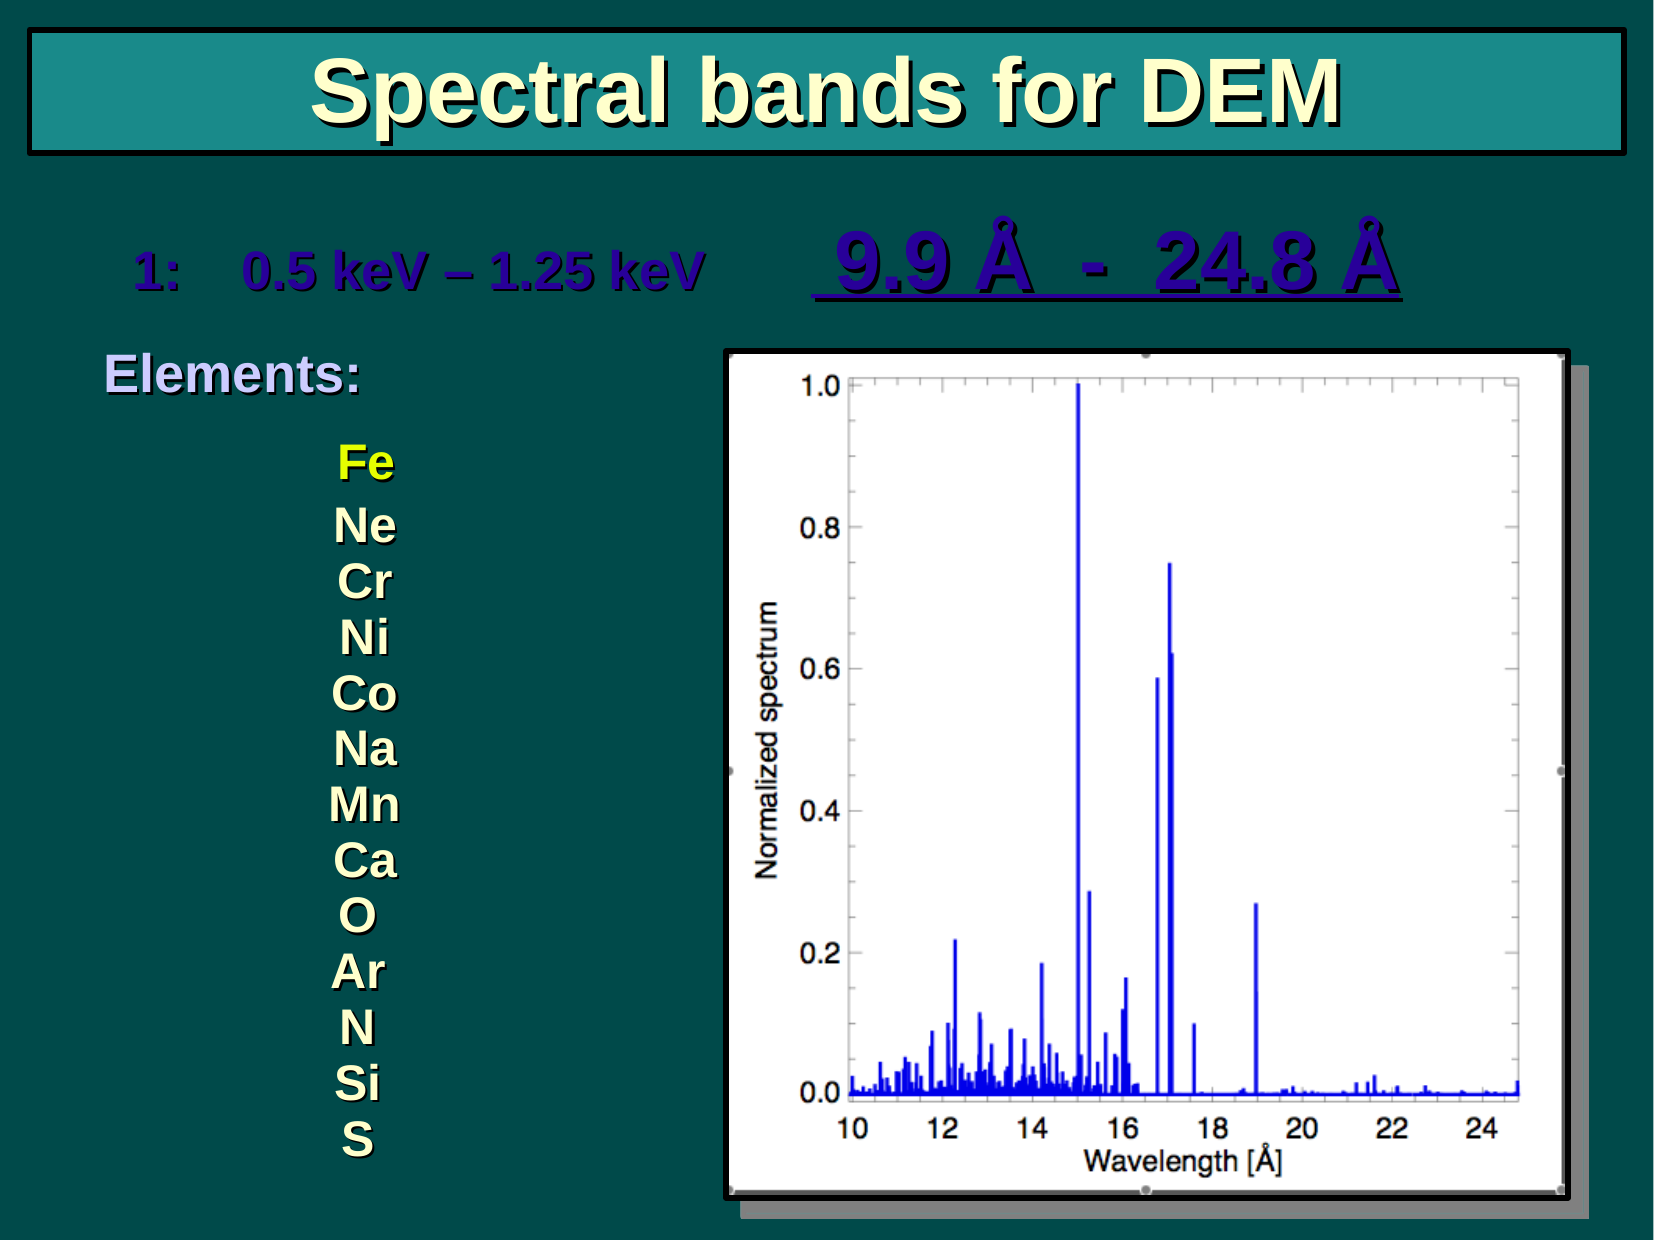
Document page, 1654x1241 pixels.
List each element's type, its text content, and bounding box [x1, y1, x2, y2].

text_box Elements: Fe Ne Cr Ni Co Na Mn Ca O Ar N Si S [88, 336, 530, 1174]
text_box 1: 0.5 keV – 1.25 keV 9.9 Å - 24.8 Å [118, 206, 1536, 325]
text_box Spectral bands for DEM [29, 29, 1625, 153]
picture [729, 354, 1565, 1195]
